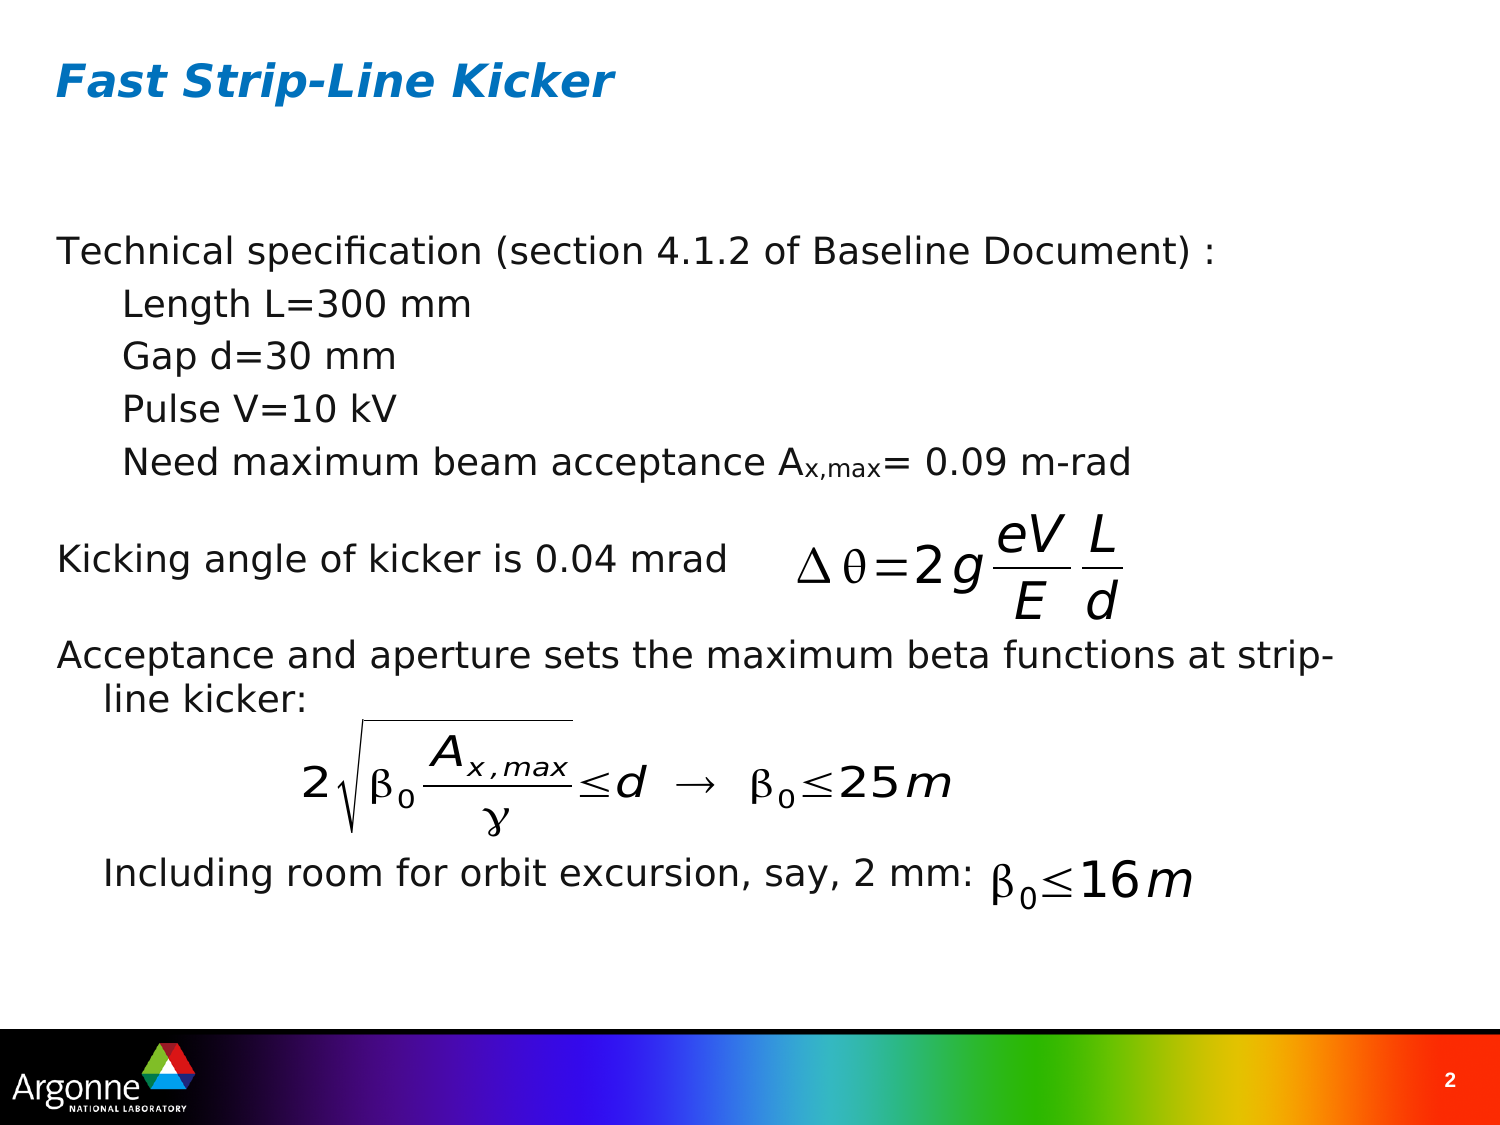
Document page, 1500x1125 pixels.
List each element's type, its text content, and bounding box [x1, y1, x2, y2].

title Fast Strip-Line Kicker [55, 54, 1361, 112]
chart [294, 717, 959, 842]
picture [0, 1029, 1500, 1125]
chart [789, 504, 1133, 633]
chart [983, 850, 1201, 917]
list Technical specification (section 4.1.2 of Baseline Document) : Length L=300 mm Gap d=30 mm Pulse V=10 kV Need maximum beam acceptance Ax,max= 0.09 m-rad Kicking angle of kicker is 0.04 mrad Acceptance and aperture sets the maximum beta functions at strip-line kicker: Including room for orbit excursion, say, 2 mm: [56, 229, 1359, 905]
